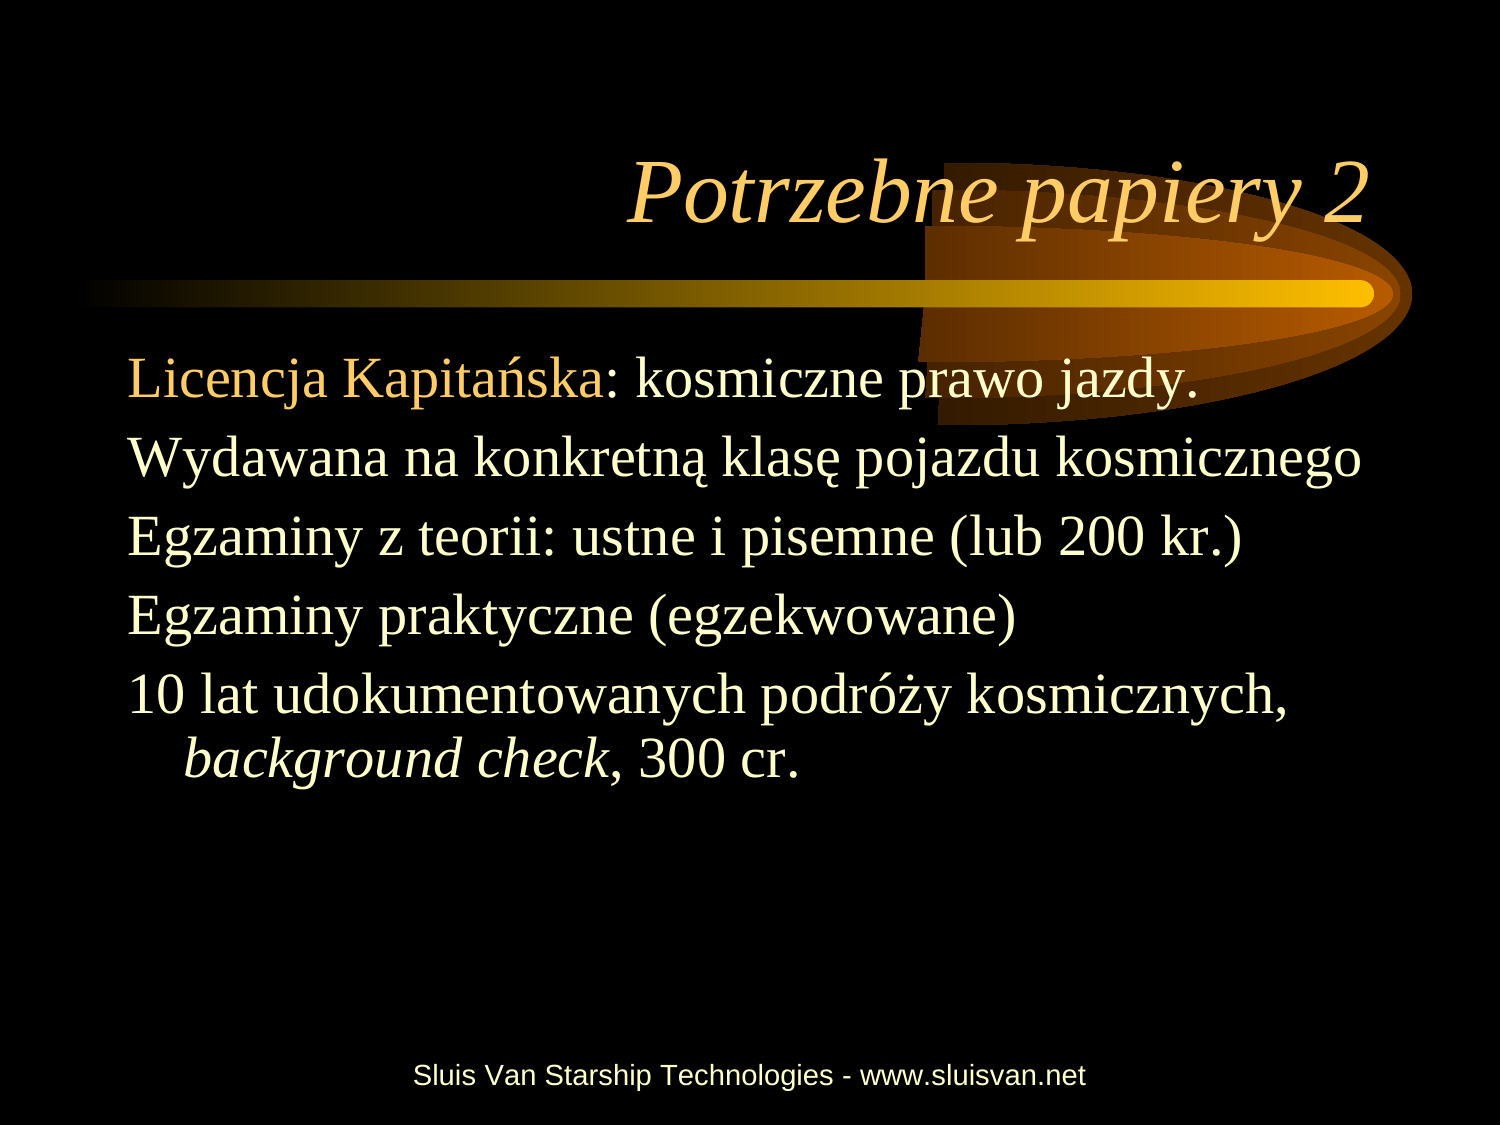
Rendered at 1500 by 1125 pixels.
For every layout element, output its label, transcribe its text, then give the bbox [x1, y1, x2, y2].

title Potrzebne papiery 2 [112, 62, 1388, 250]
list Licencja Kapitańska: kosmiczne prawo jazdy. Wydawana na konkretną klasę pojazdu kosmicznego Egzaminy z teorii: ustne i pisemne (lub 200 kr.) Egzaminy praktyczne (egzekwowane) 10 lat udokumentowanych podróży kosmicznych, background check, 300 cr. [112, 337, 1388, 1013]
